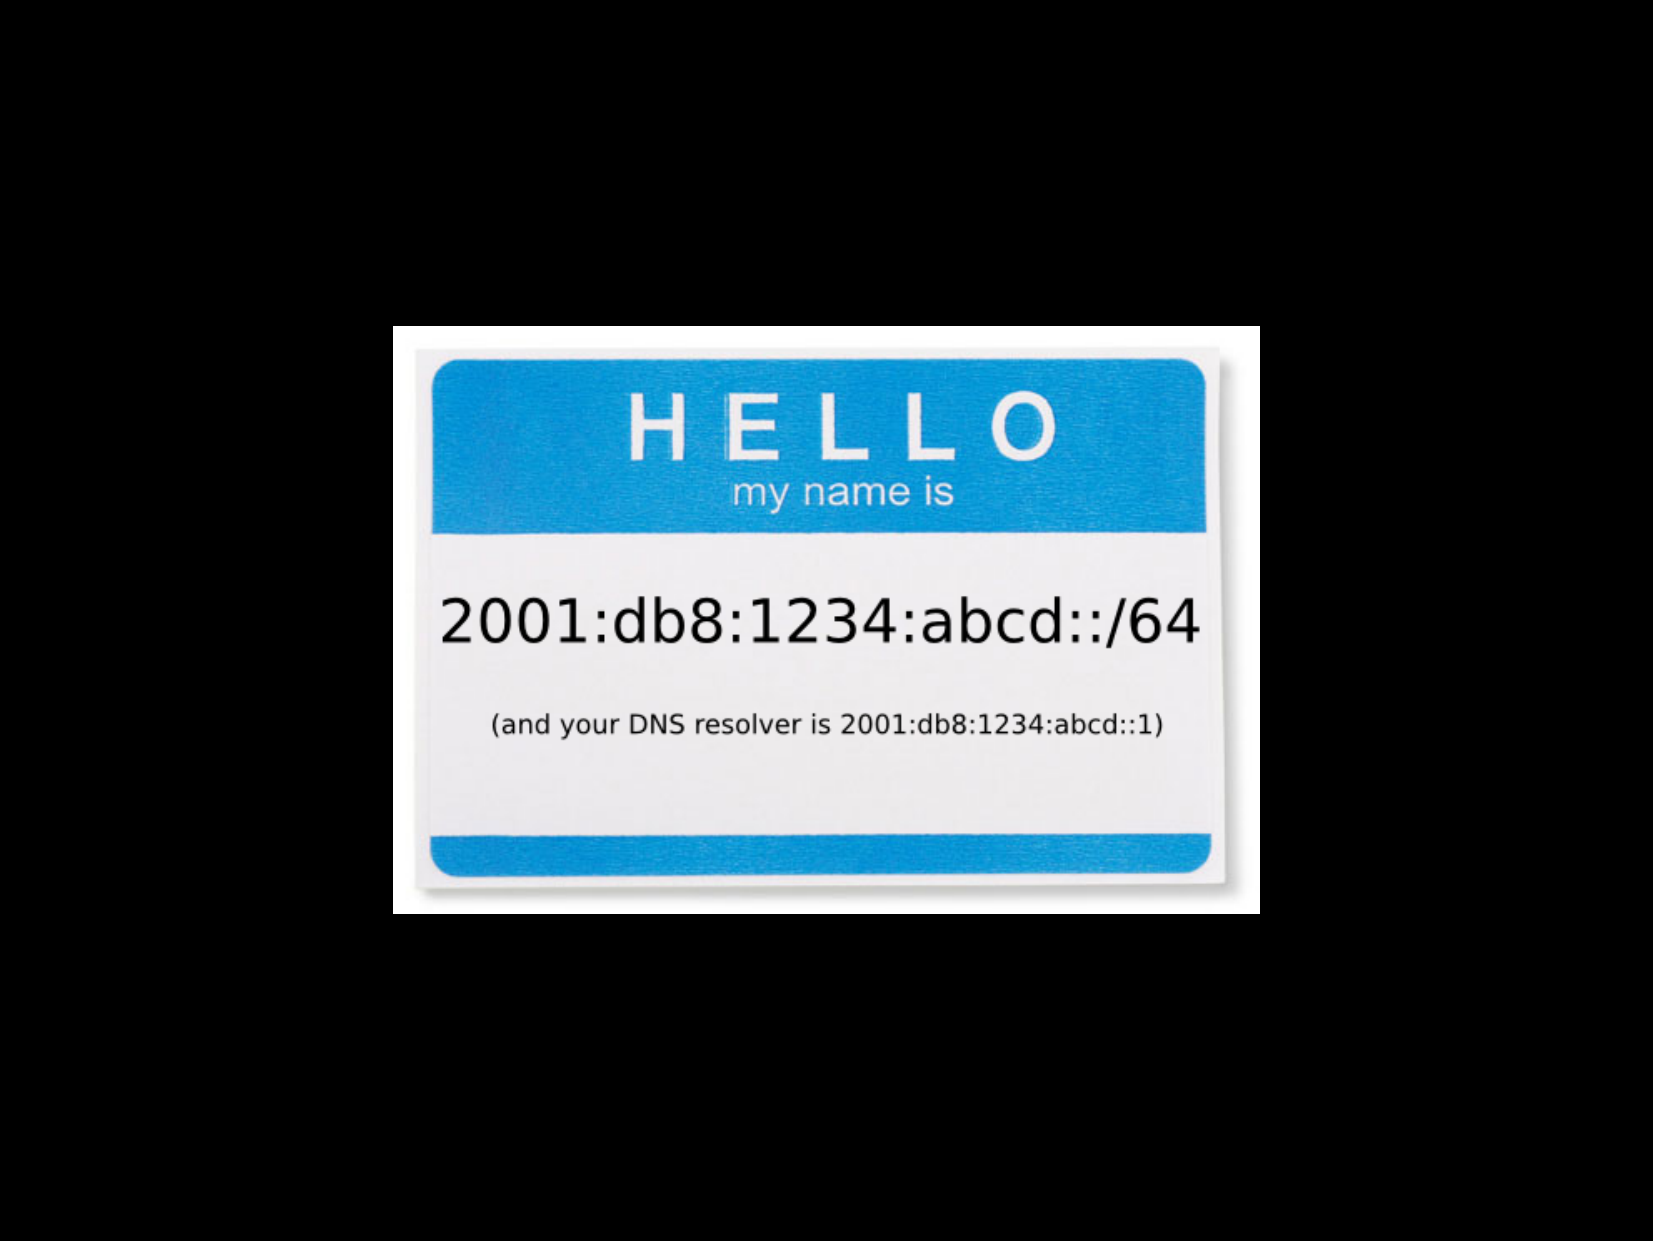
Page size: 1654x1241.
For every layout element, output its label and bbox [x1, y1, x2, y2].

picture [393, 326, 1260, 914]
